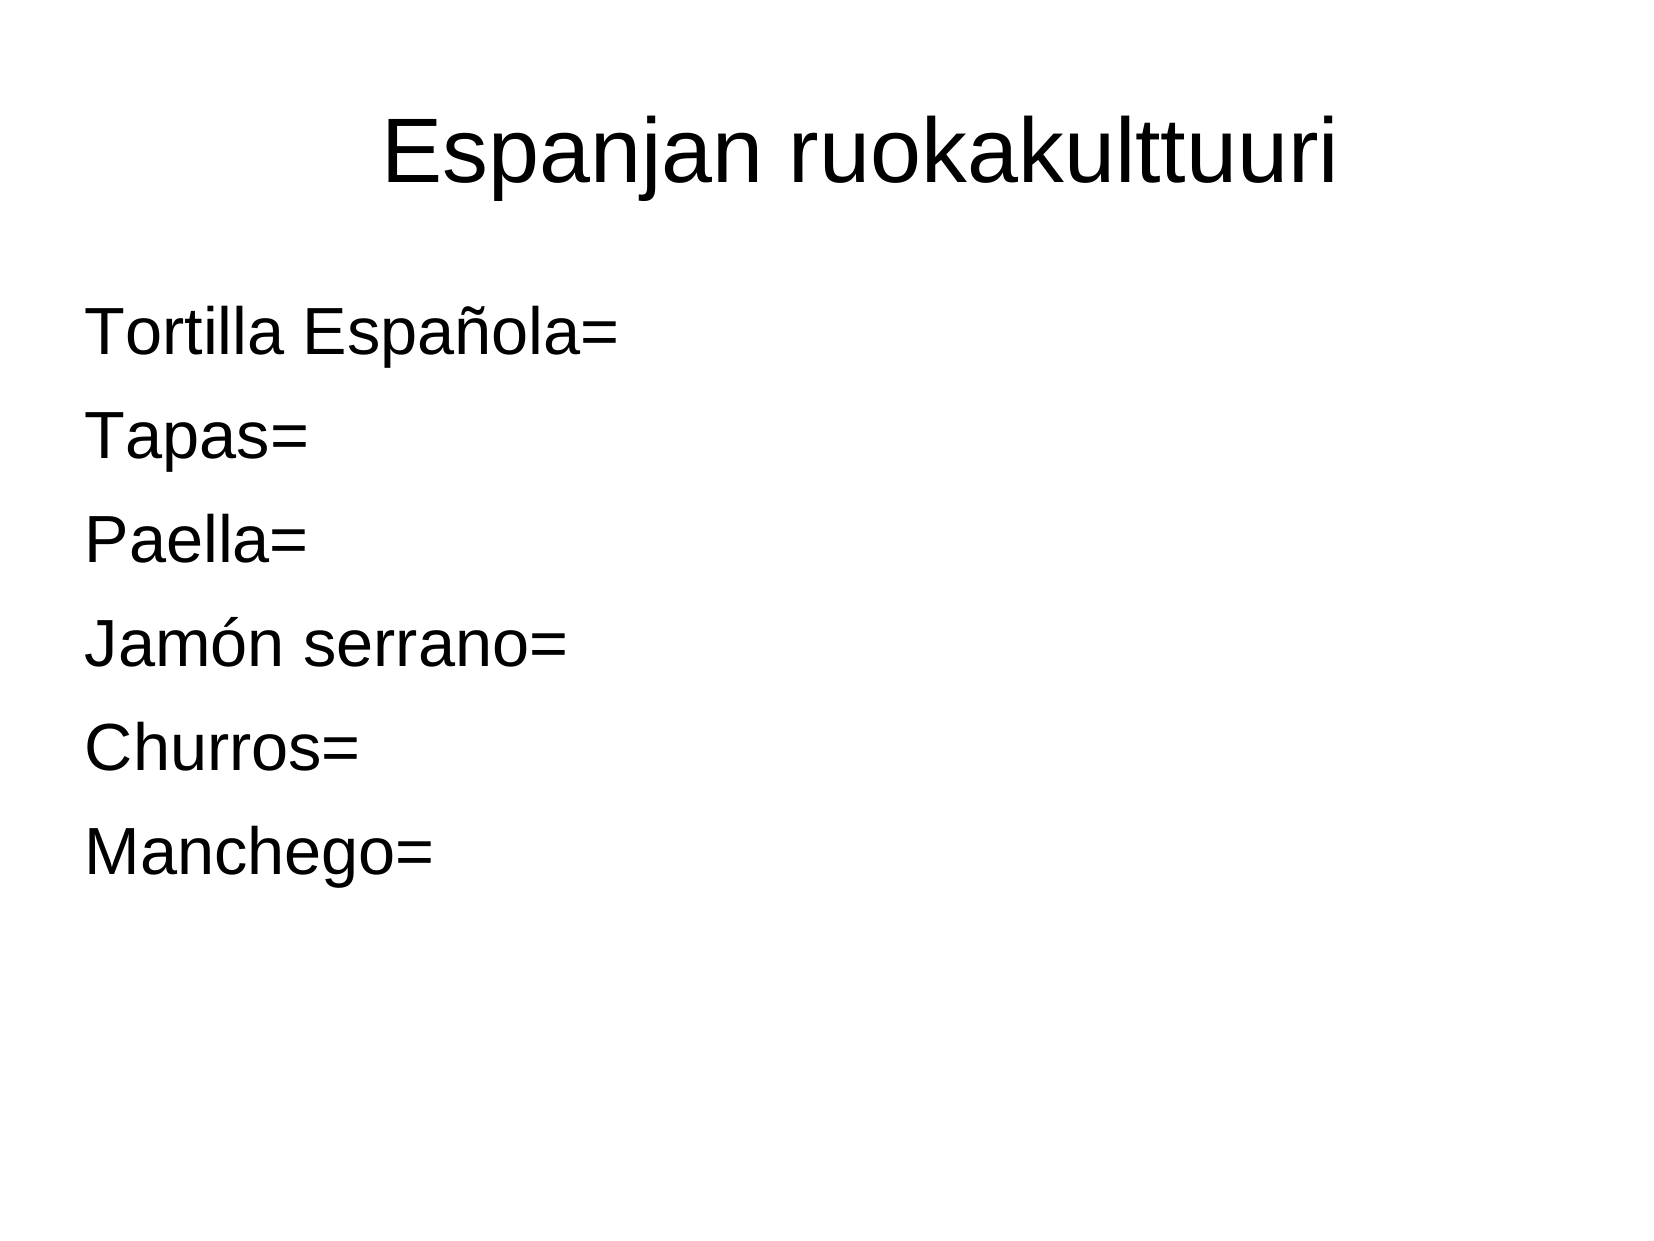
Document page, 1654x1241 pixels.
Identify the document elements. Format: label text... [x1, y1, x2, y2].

list Tortilla Española= Tapas= Paella= Jamón serrano= Churros= Manchego= [82, 290, 808, 1241]
title Espanjan ruokakulttuuri [82, 49, 1569, 255]
